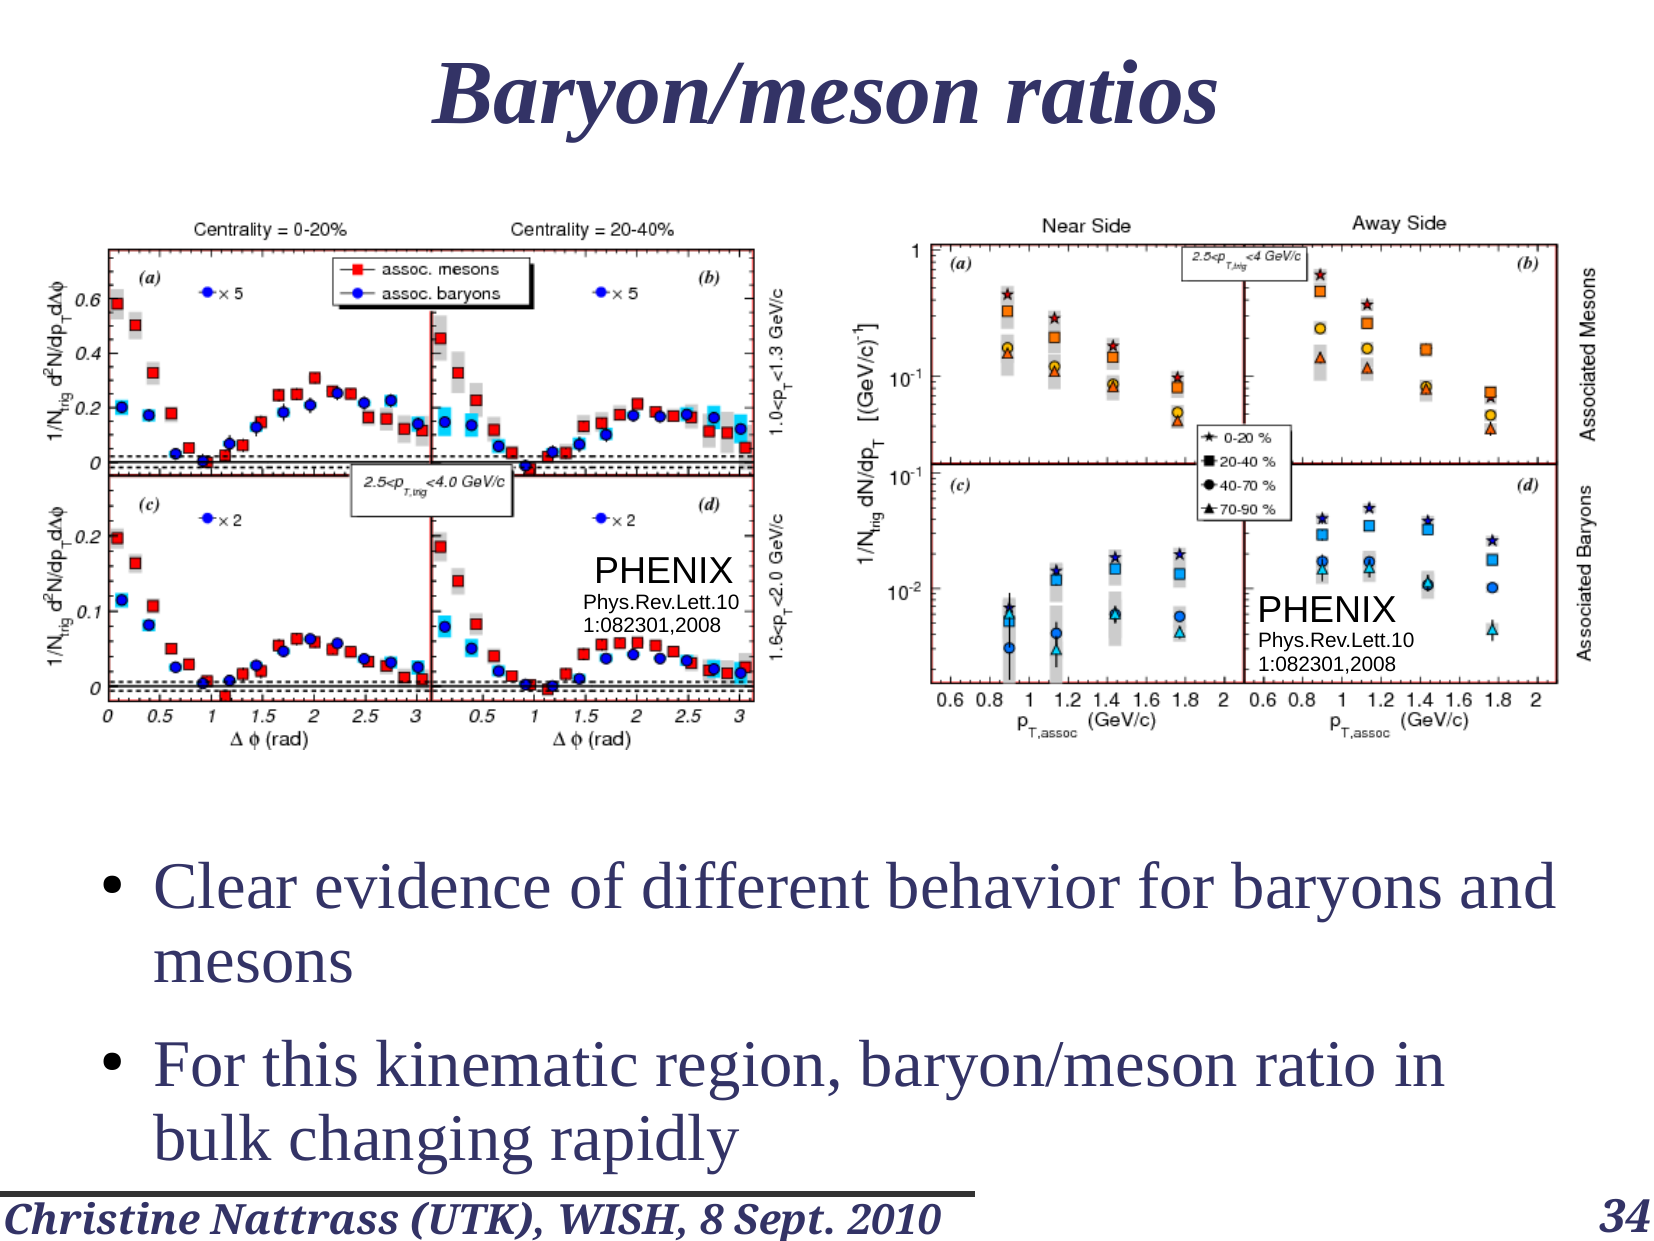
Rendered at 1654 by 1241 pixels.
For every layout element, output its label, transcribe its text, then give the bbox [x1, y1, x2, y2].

picture [43, 220, 794, 751]
text_box PHENIX [1194, 581, 1412, 638]
title Baryon/meson ratios [82, 27, 1571, 158]
list Clear evidence of different behavior for baryons and mesons For this kinematic region, baryon/meson ratio in bulk changing rapidly [82, 848, 1571, 1175]
text_box Phys.Rev.Lett.101:082301,2008 [1243, 621, 1433, 683]
text_box Phys.Rev.Lett.101:082301,2008 [568, 583, 758, 645]
text_box PHENIX [530, 542, 749, 600]
picture [852, 213, 1598, 739]
